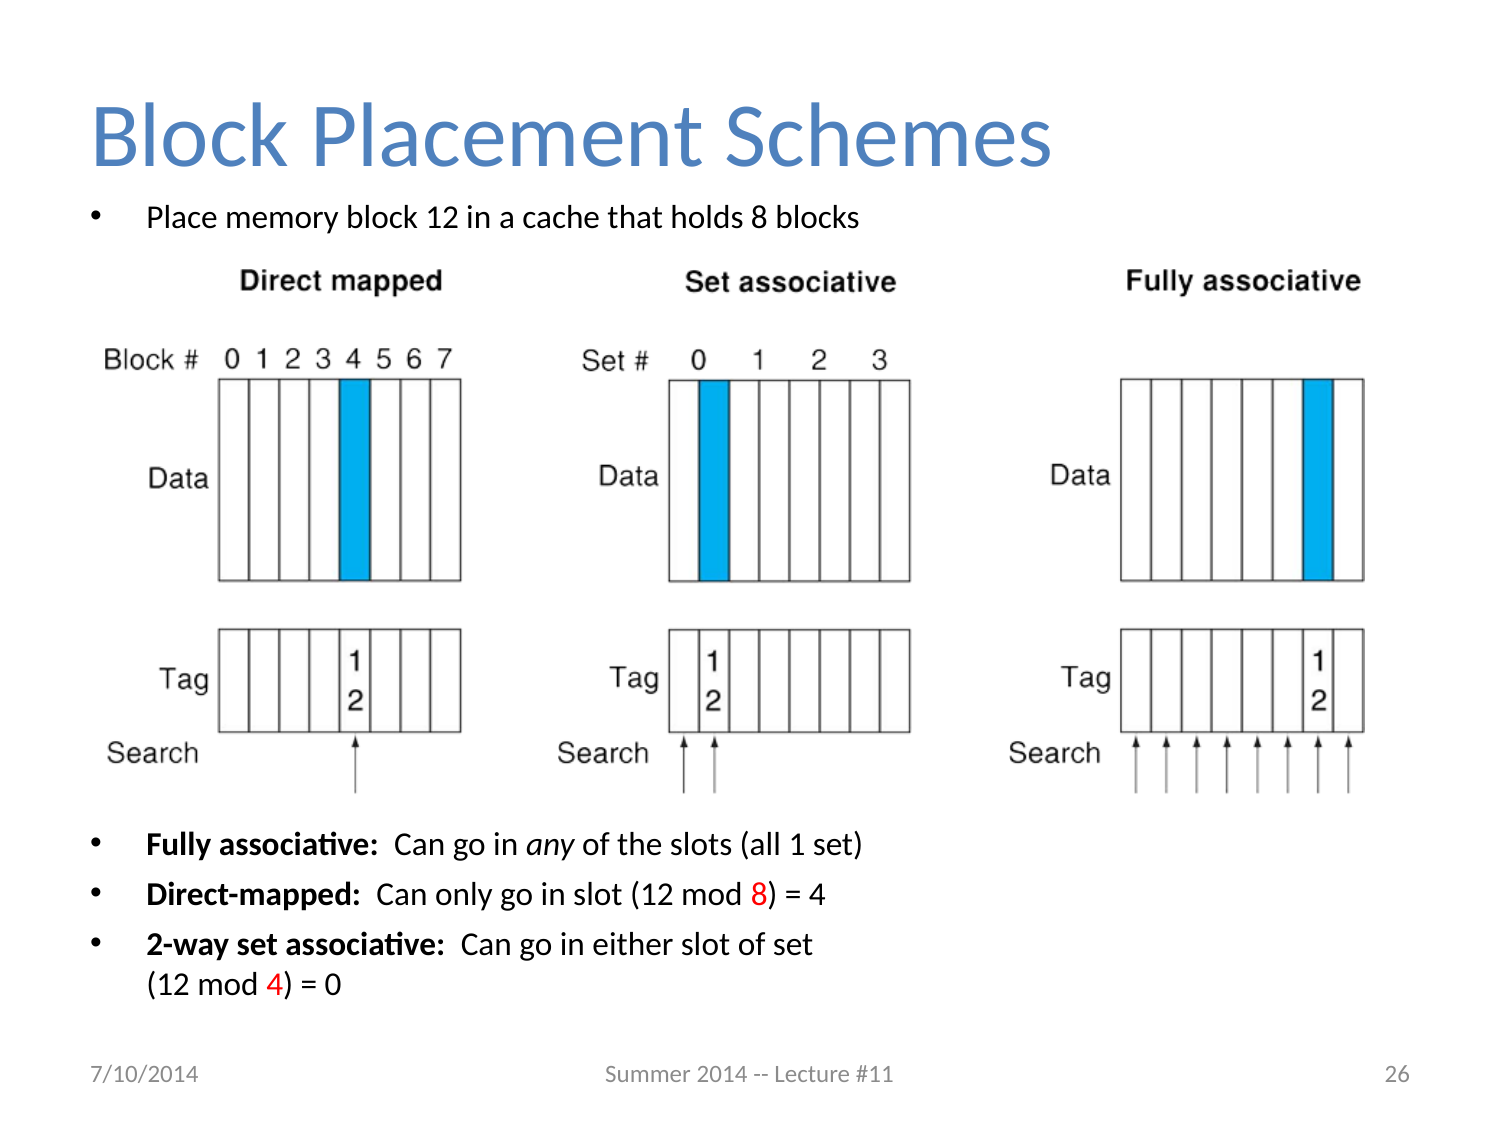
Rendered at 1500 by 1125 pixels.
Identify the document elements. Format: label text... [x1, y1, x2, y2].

footer Summer 2014 -- Lecture #11 [512, 1042, 988, 1103]
slide_number <number> [1074, 1042, 1425, 1103]
picture [1009, 269, 1365, 795]
slide_number 7/10/2014 [75, 1042, 425, 1103]
picture [558, 269, 912, 795]
picture [105, 269, 463, 795]
list Place memory block 12 in a cache that holds 8 blocks Fully associative: Can go in any of the slots (all 1 set) Direct-mapped: Can only go in slot (12 mod 8) = 4 2-way set associative: Can go in either slot of set (12 mod 4) = 0 [75, 187, 1425, 1073]
title Block Placement Schemes [75, 45, 1425, 187]
